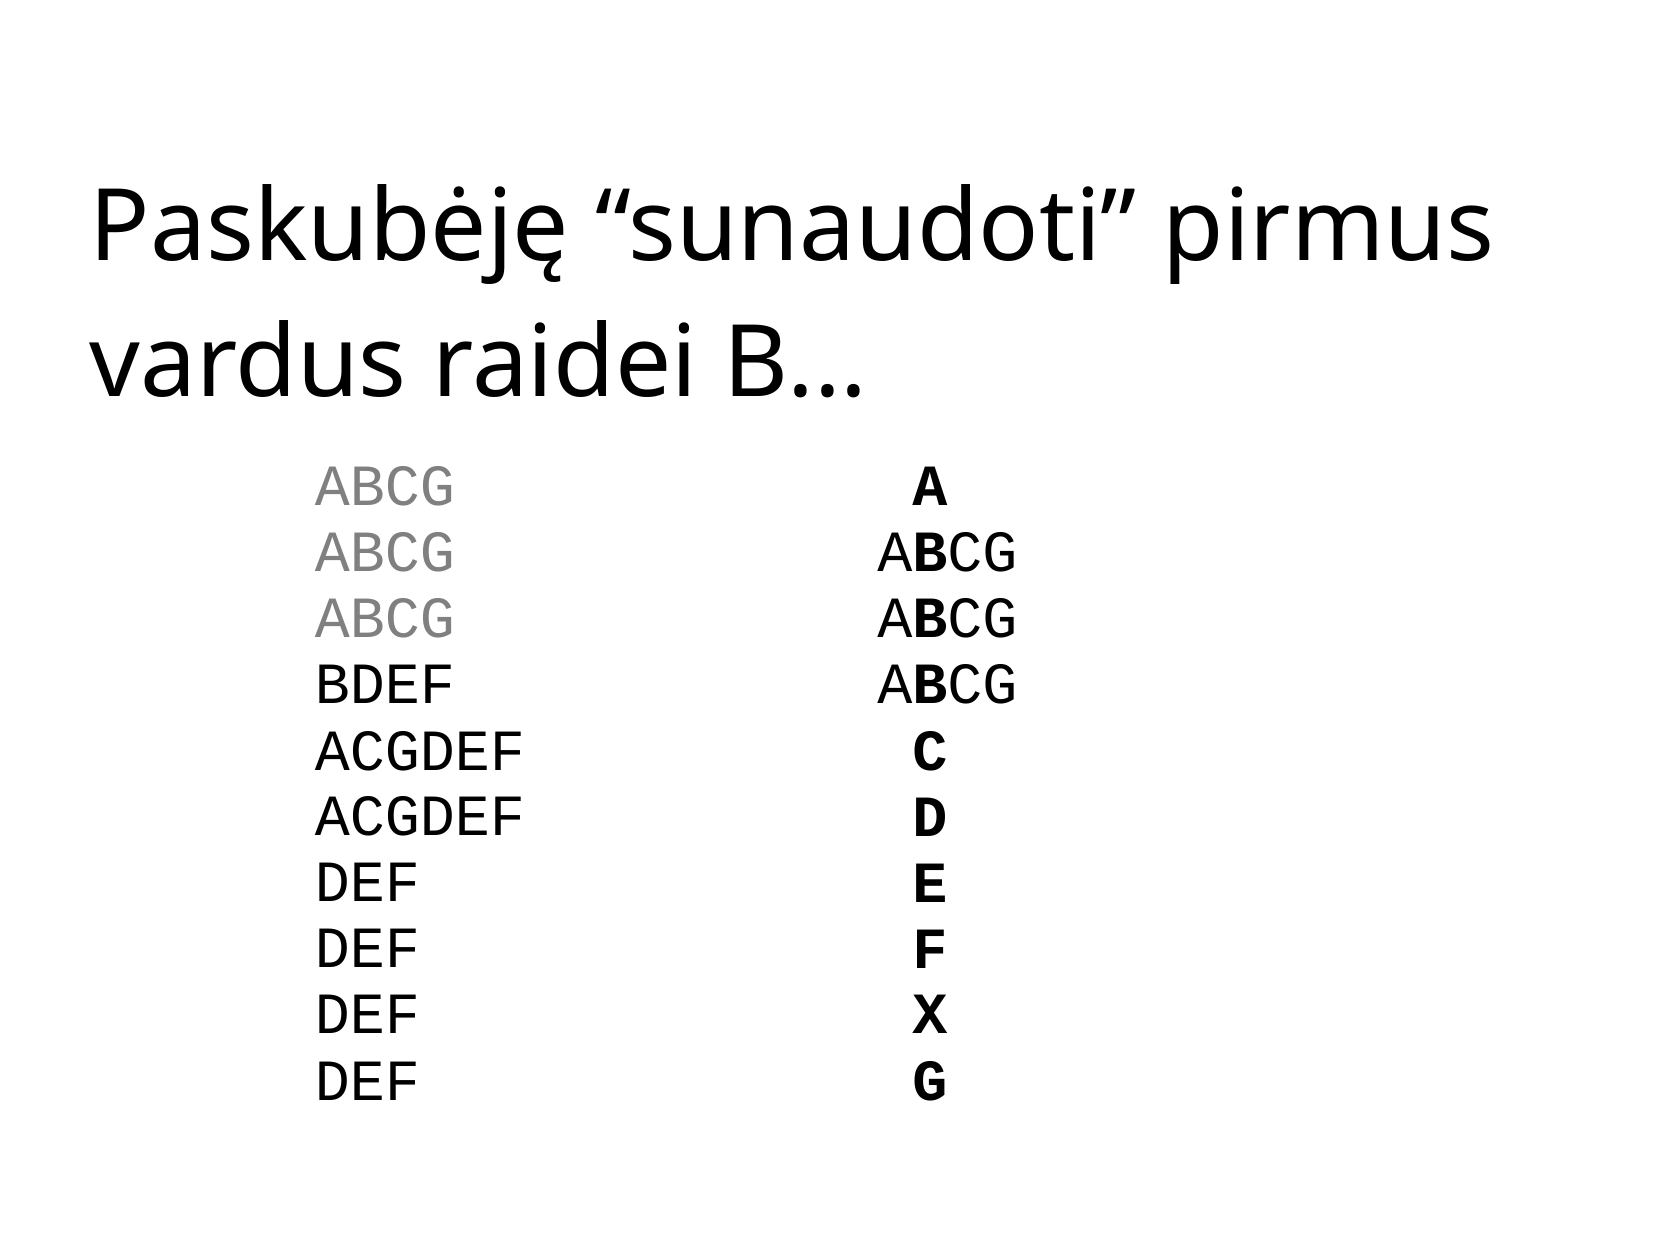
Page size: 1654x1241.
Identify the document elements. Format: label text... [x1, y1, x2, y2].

text_box A ABCG ABCG ABCG C D E F X G [862, 450, 1163, 1126]
text_box ABCG ABCG ABCG BDEF ACGDEF ACGDEF DEF DEF DEF DEF [300, 449, 638, 1126]
text_box Paskubėję “sunaudoti” pirmus vardus raidei B... [75, 146, 1576, 394]
